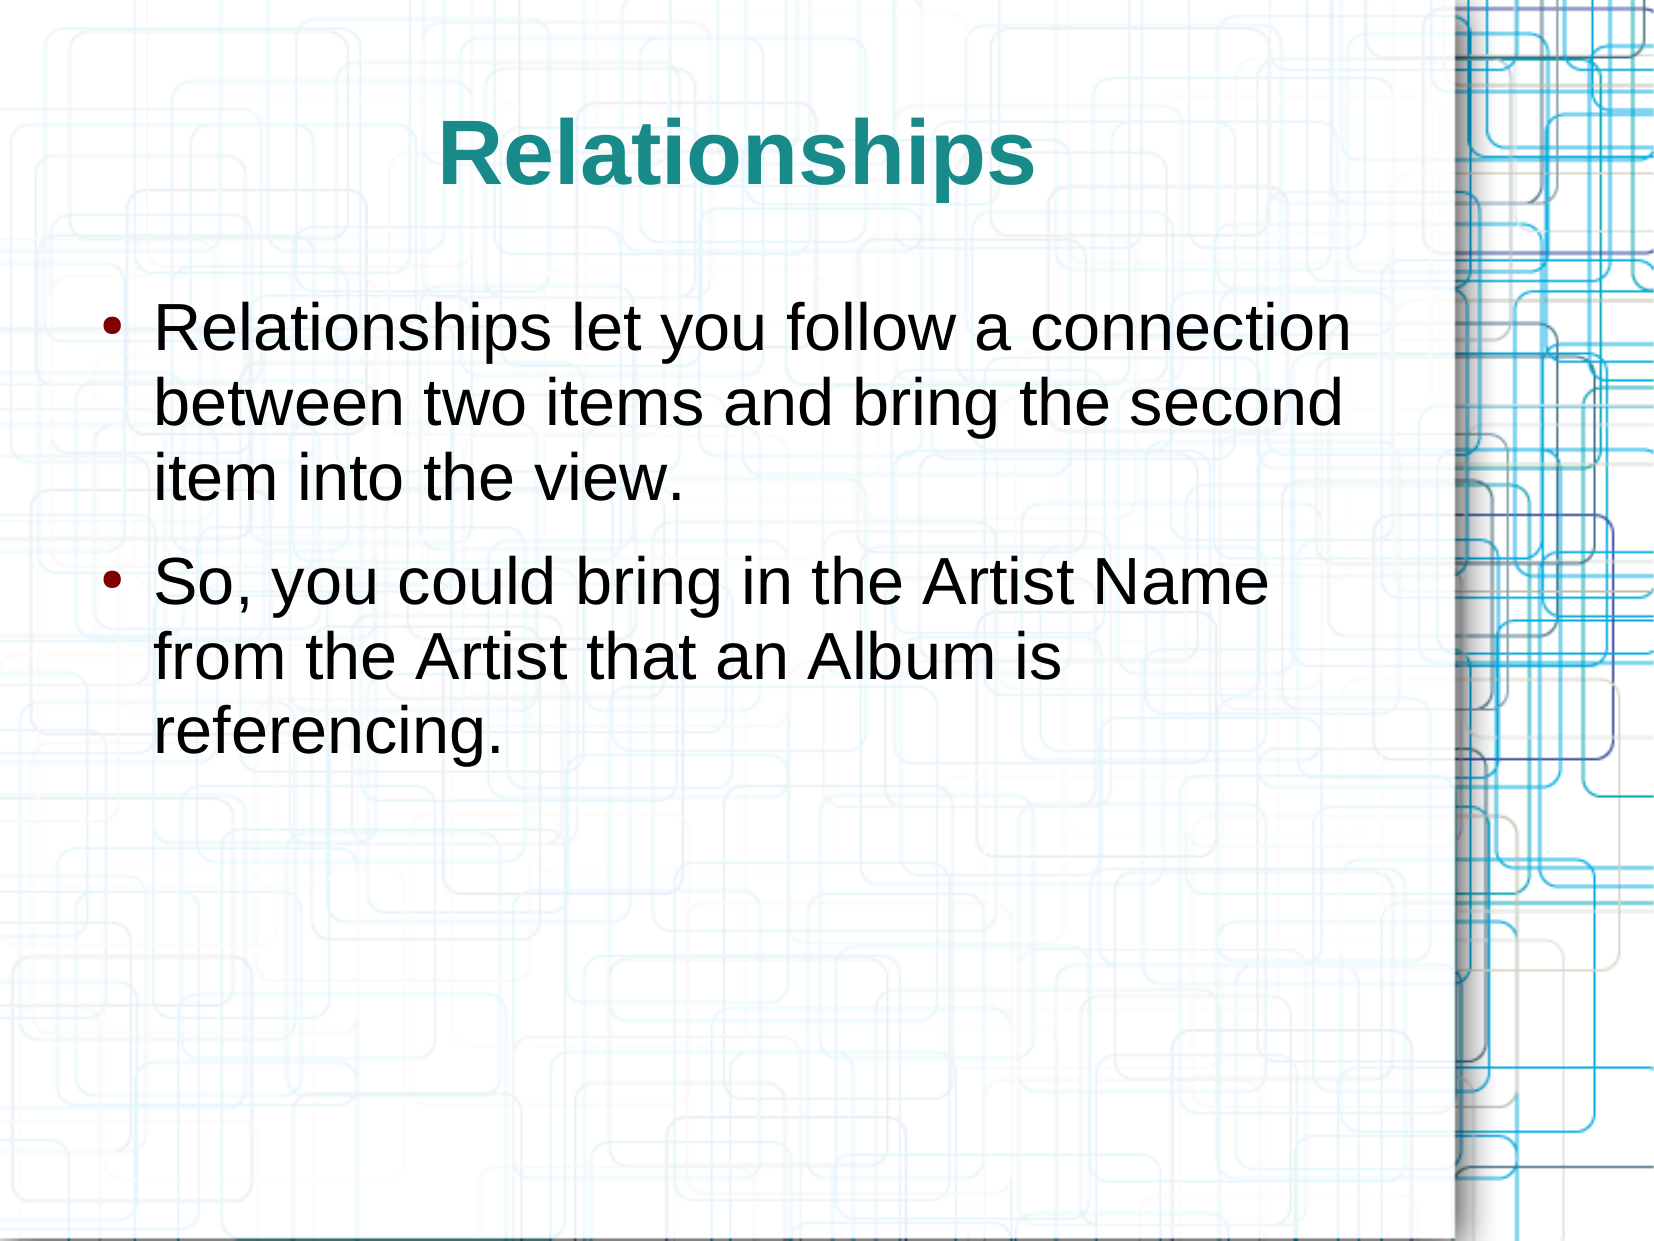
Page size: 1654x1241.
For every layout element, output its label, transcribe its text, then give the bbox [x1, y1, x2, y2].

picture [0, 0, 1654, 1241]
title Relationships [59, 56, 1418, 250]
list Relationships let you follow a connection between two items and bring the second item into the view. So, you could bring in the Artist Name from the Artist that an Album is referencing. [82, 290, 1418, 1094]
